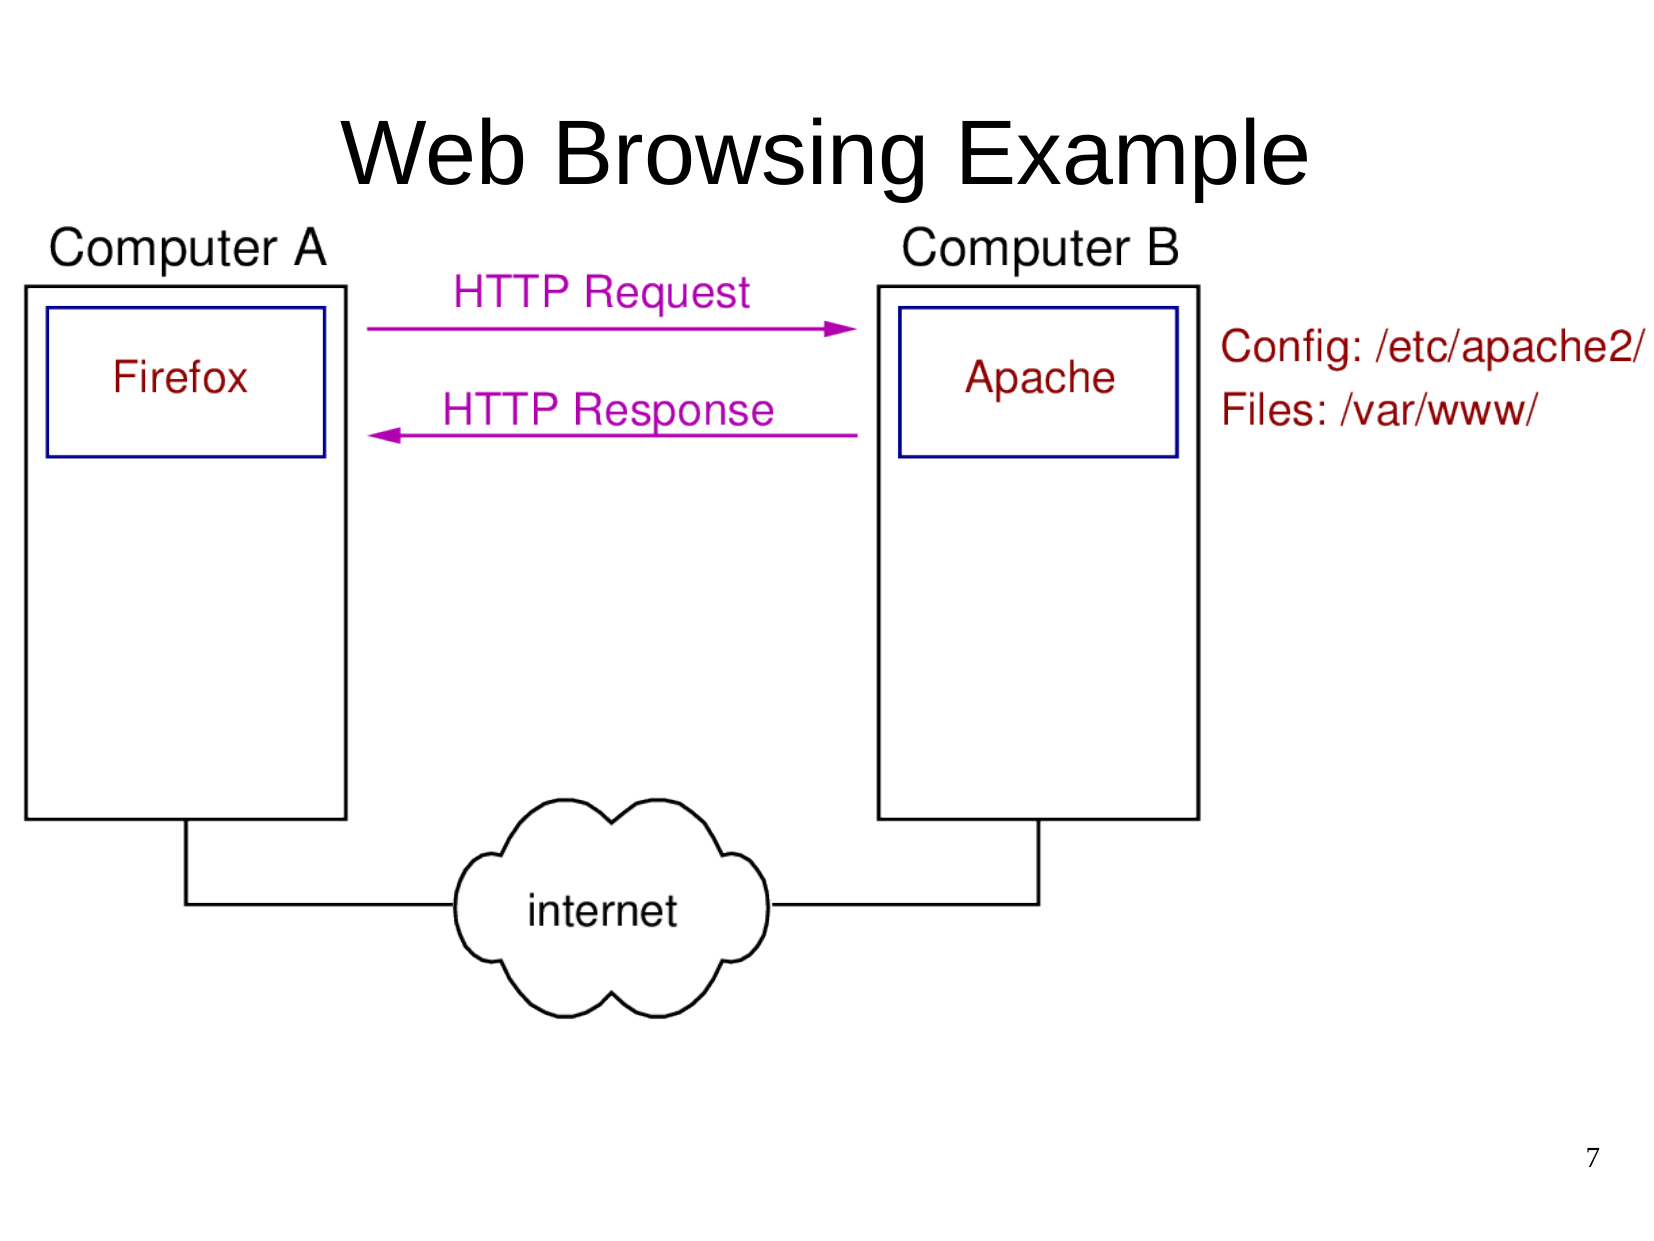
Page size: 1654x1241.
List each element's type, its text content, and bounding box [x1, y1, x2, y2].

picture [21, 218, 1654, 1022]
title Web Browsing Example [82, 49, 1571, 218]
